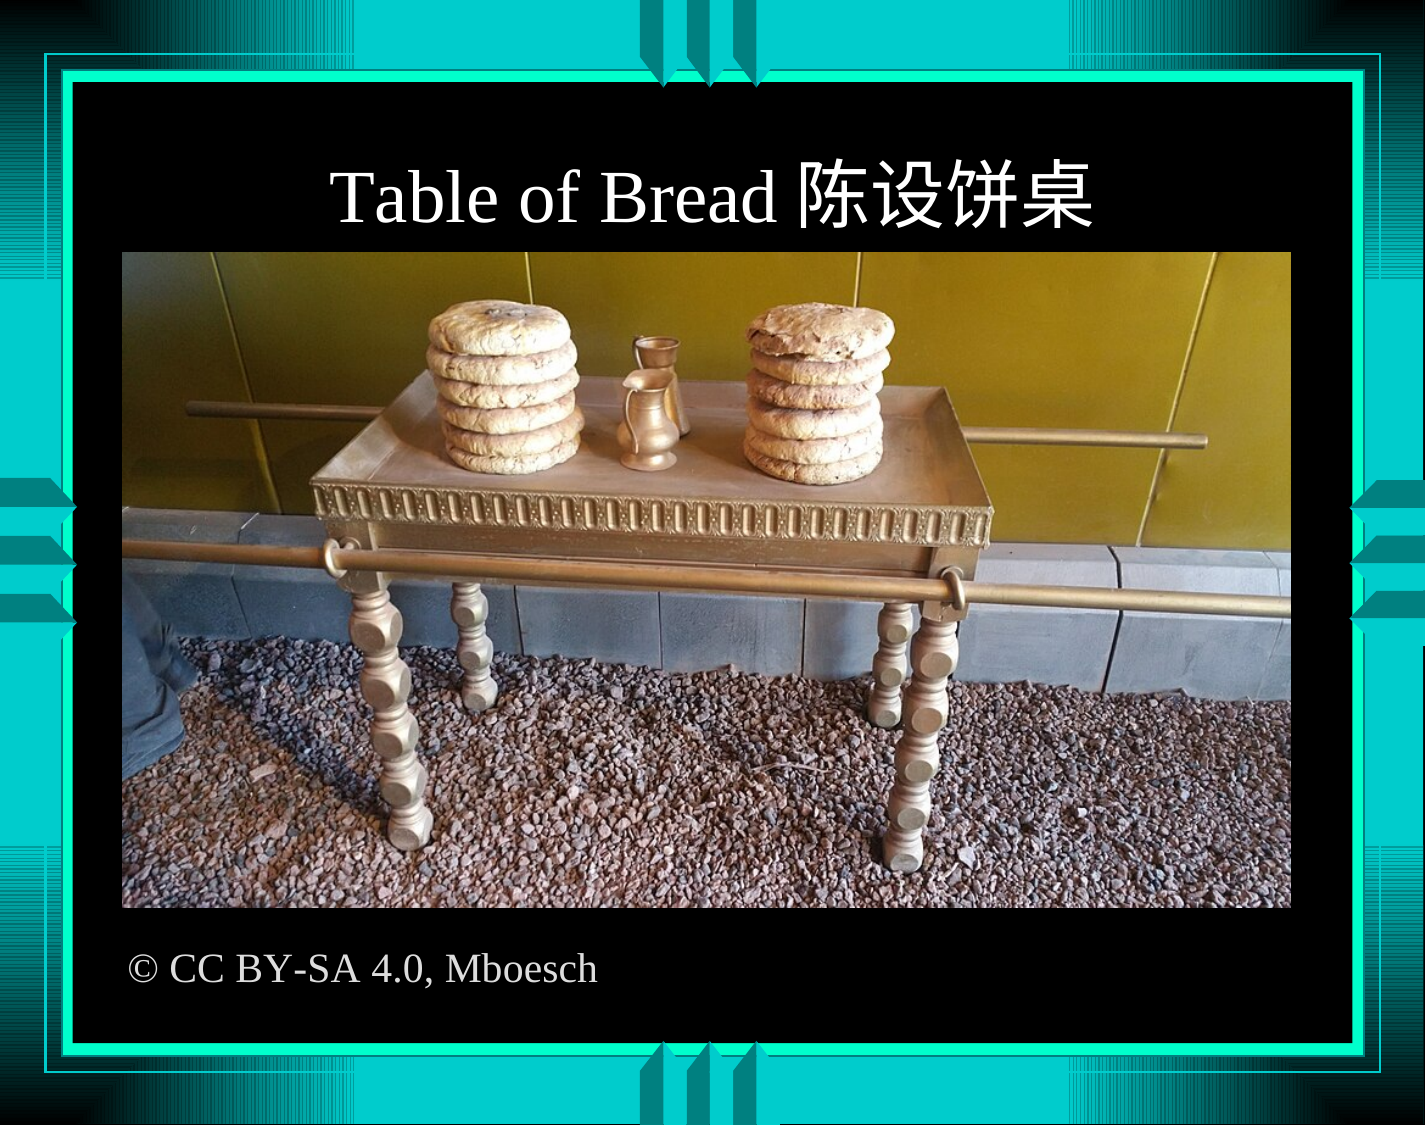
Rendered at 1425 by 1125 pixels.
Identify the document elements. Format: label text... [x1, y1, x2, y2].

title Table of Bread陈设饼桌 [106, 99, 1319, 288]
picture [122, 252, 1291, 908]
text_box © CC BY-SA 4.0, Mboesch [112, 937, 976, 1008]
